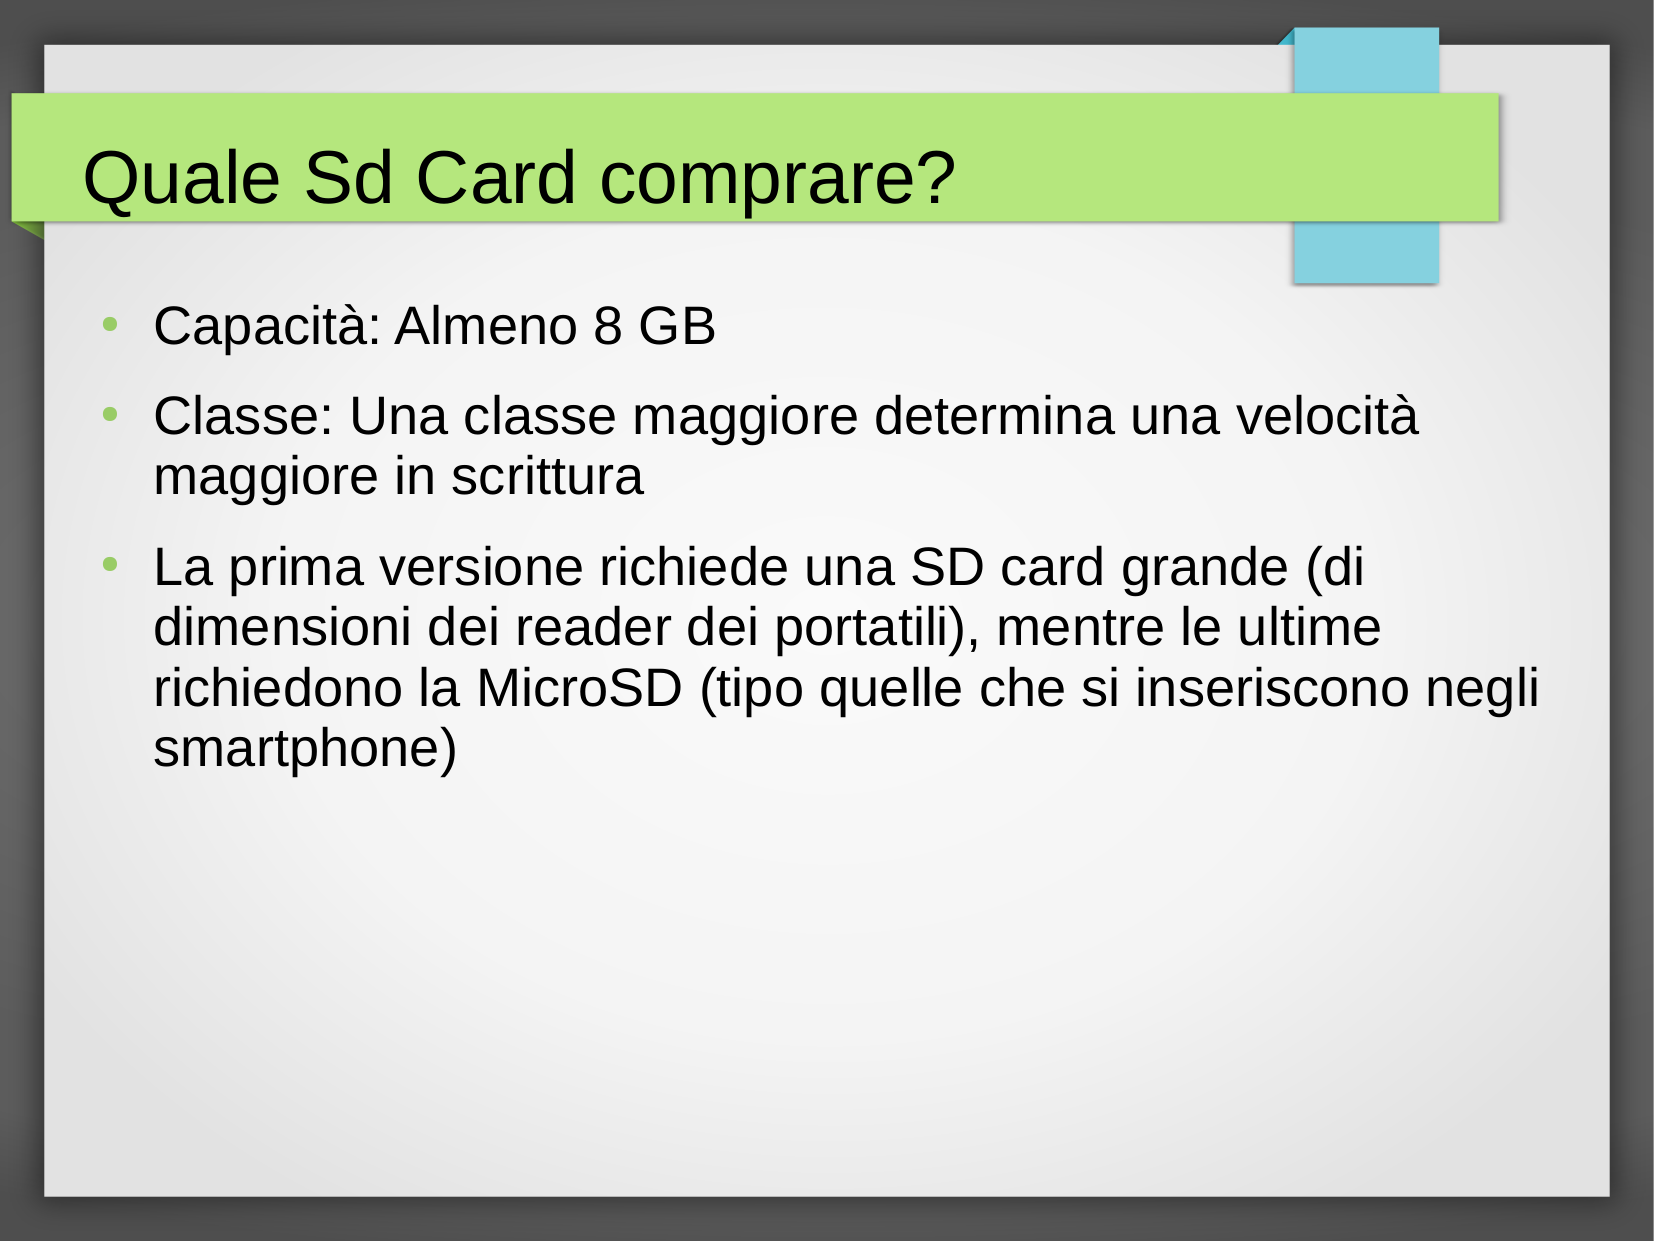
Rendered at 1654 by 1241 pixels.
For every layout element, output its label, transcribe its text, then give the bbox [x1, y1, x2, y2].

list Capacità: Almeno 8 GB Classe: Una classe maggiore determina una velocità maggiore in scrittura La prima versione richiede una SD card grande (di dimensioni dei reader dei portatili), mentre le ultime richiedono la MicroSD (tipo quelle che si inseriscono negli smartphone) [82, 295, 1571, 1015]
title Quale Sd Card comprare? [82, 118, 1264, 237]
picture [0, 0, 1654, 1241]
